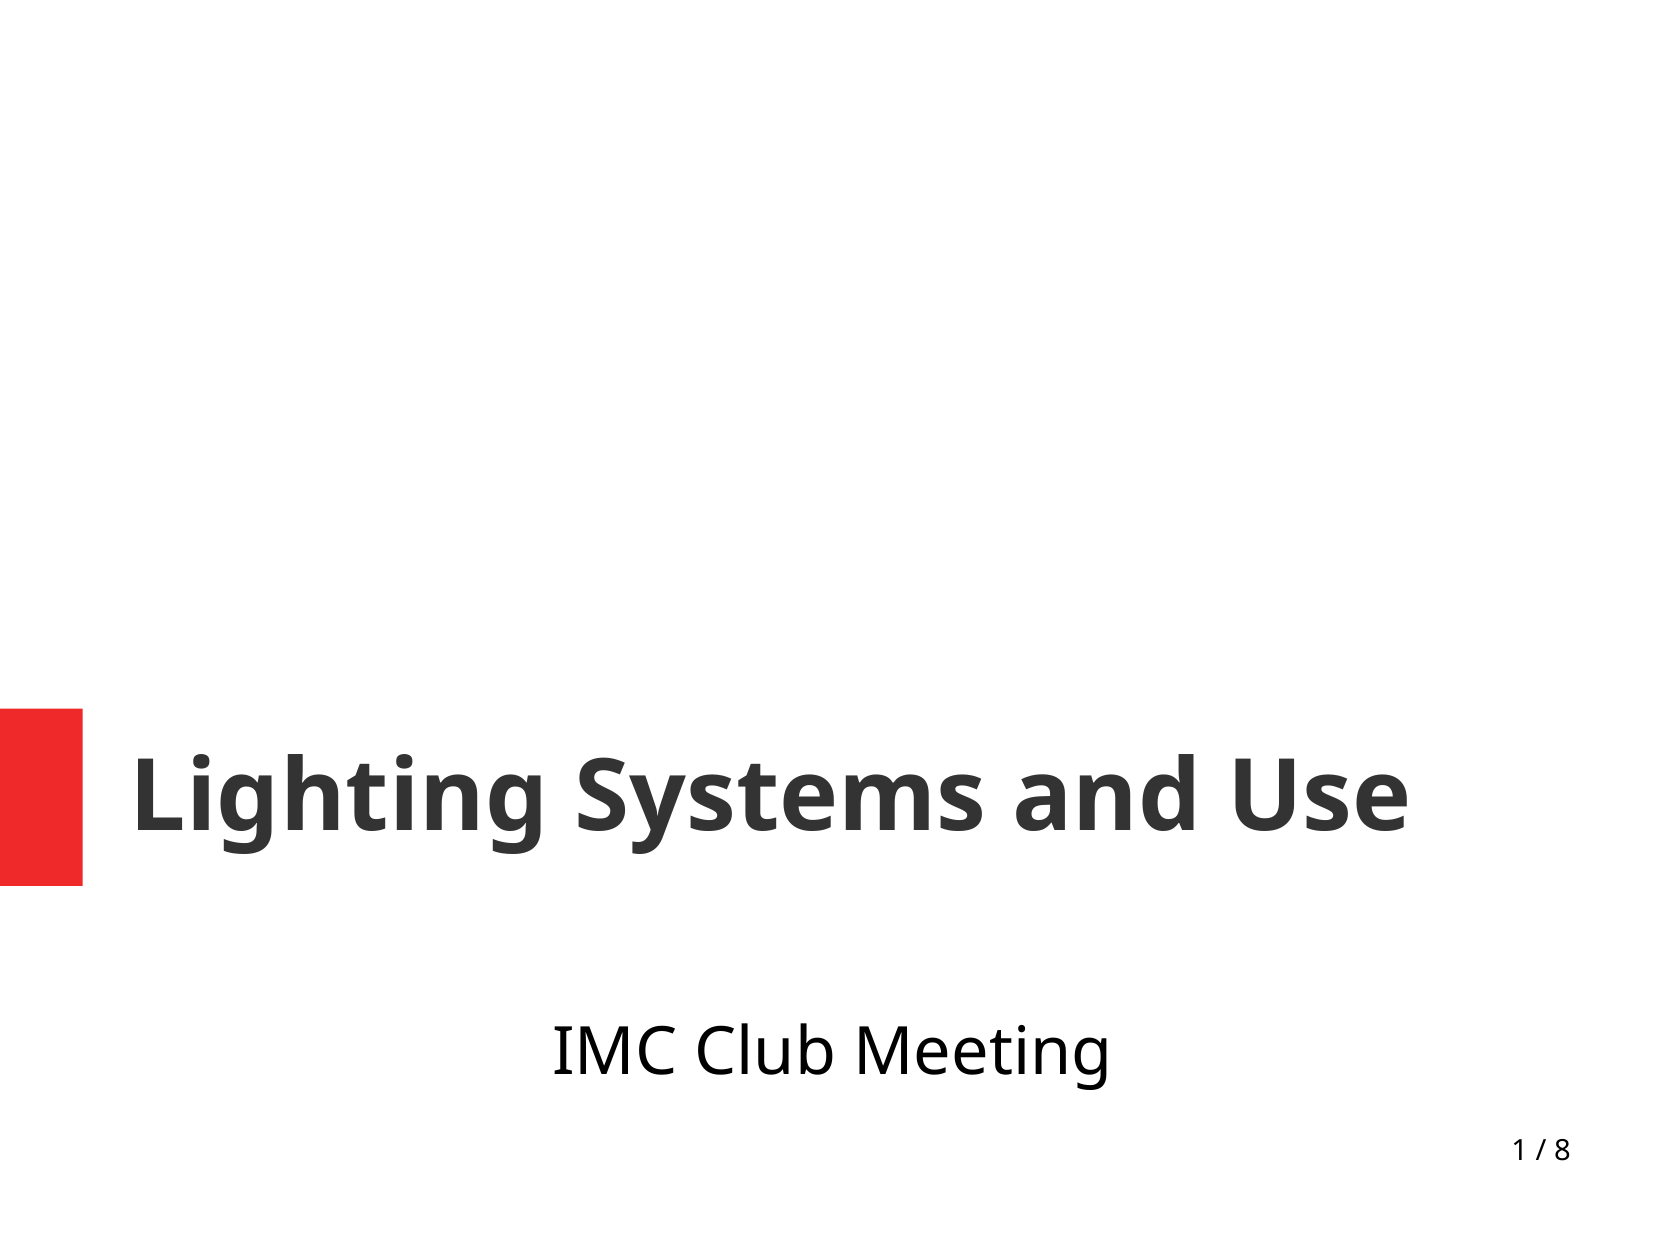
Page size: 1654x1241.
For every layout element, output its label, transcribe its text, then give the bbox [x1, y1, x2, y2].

title Lighting Systems and Use [129, 655, 1536, 928]
subtitle IMC Club Meeting [129, 968, 1536, 1130]
